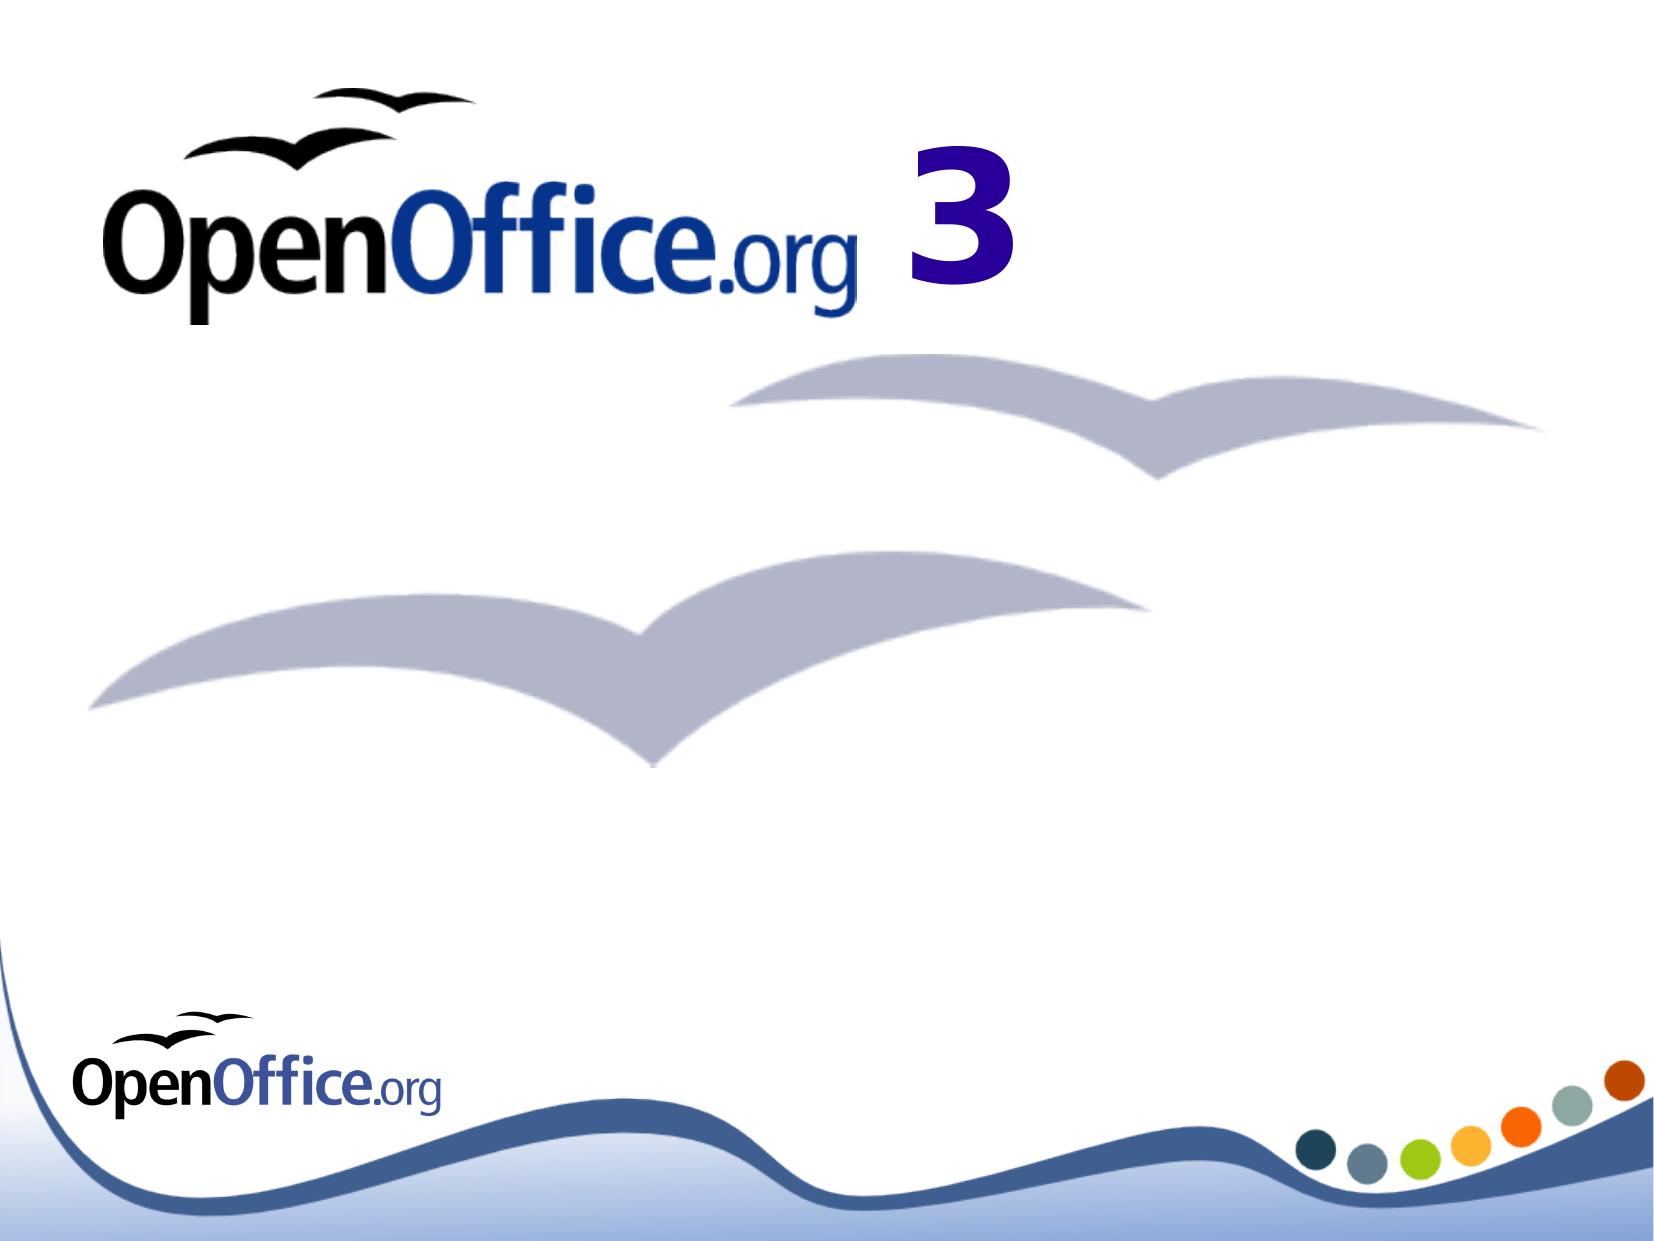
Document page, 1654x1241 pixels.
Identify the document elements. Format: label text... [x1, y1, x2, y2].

picture [0, 938, 1654, 1241]
picture [88, 354, 1549, 768]
text_box 3 [885, 115, 1061, 355]
picture [103, 88, 857, 325]
